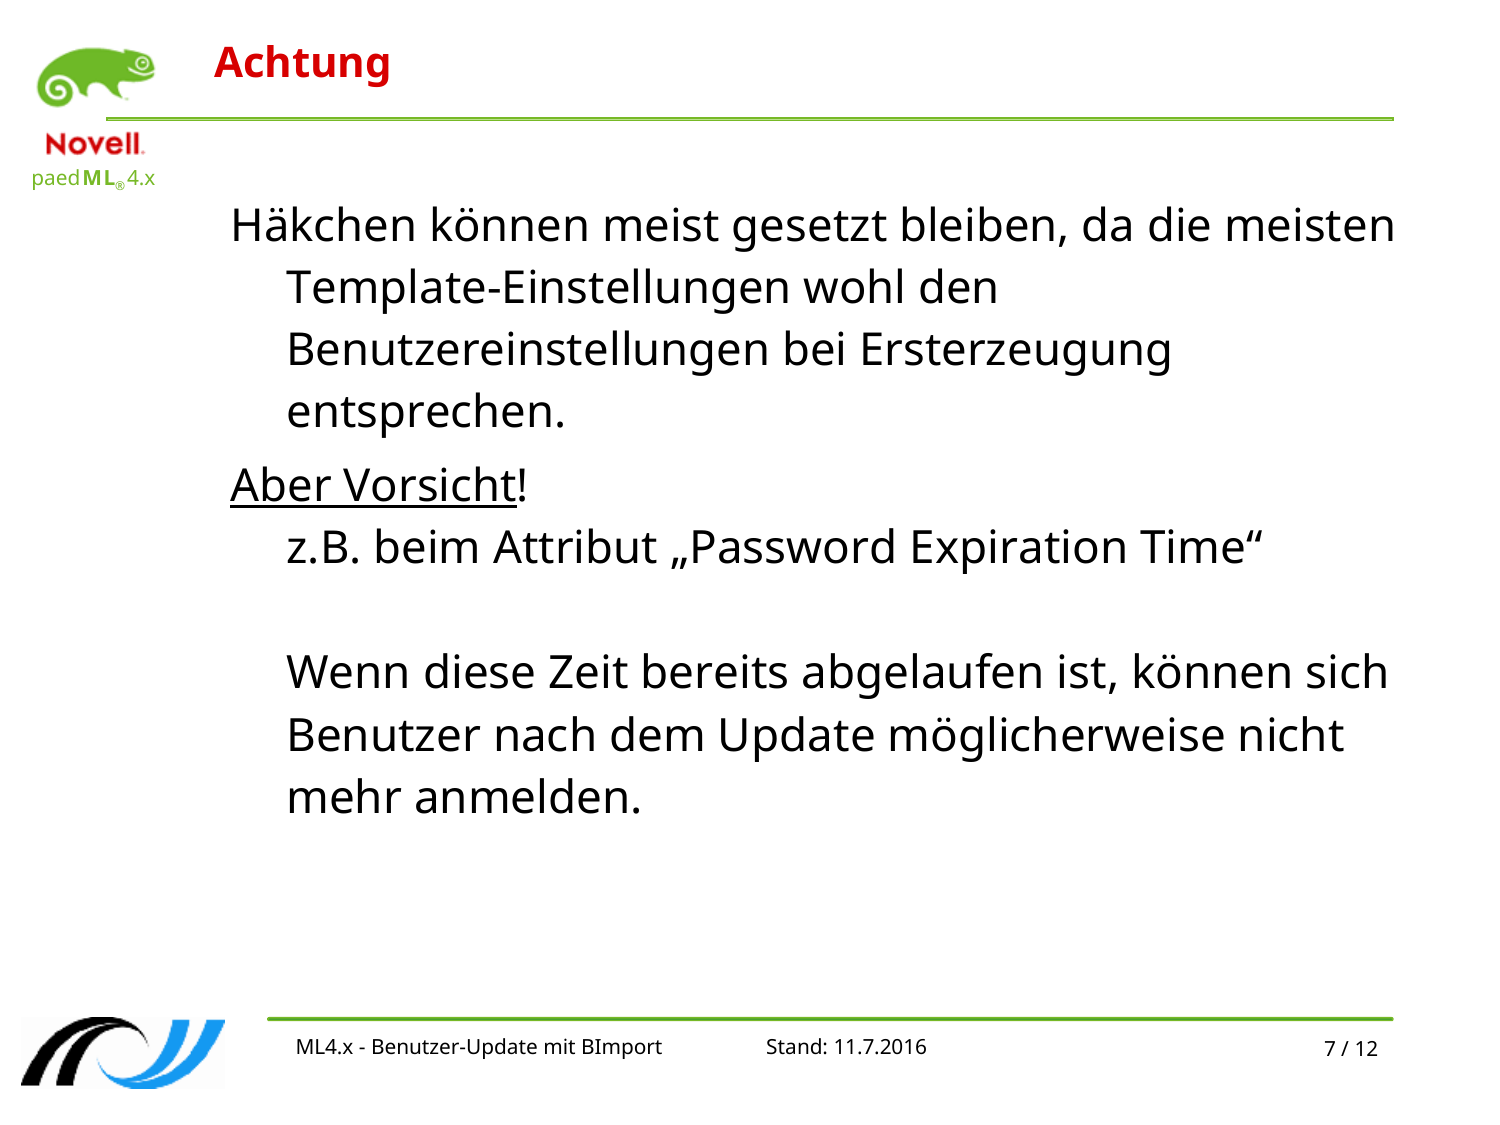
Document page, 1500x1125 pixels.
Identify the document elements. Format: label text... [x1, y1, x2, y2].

picture [24, 32, 167, 175]
list Häkchen können meist gesetzt bleiben, da die meisten Template-Einstellungen wohl den Benutzereinstellungen bei Ersterzeugung entsprechen. Aber Vorsicht! z.B. beim Attribut „Password Expiration Time“ Wenn diese Zeit bereits abgelaufen ist, können sich Benutzer nach dem Update möglicherweise nicht mehr anmelden. [230, 193, 1447, 975]
title Achtung [214, 16, 1393, 108]
picture [21, 1017, 225, 1089]
